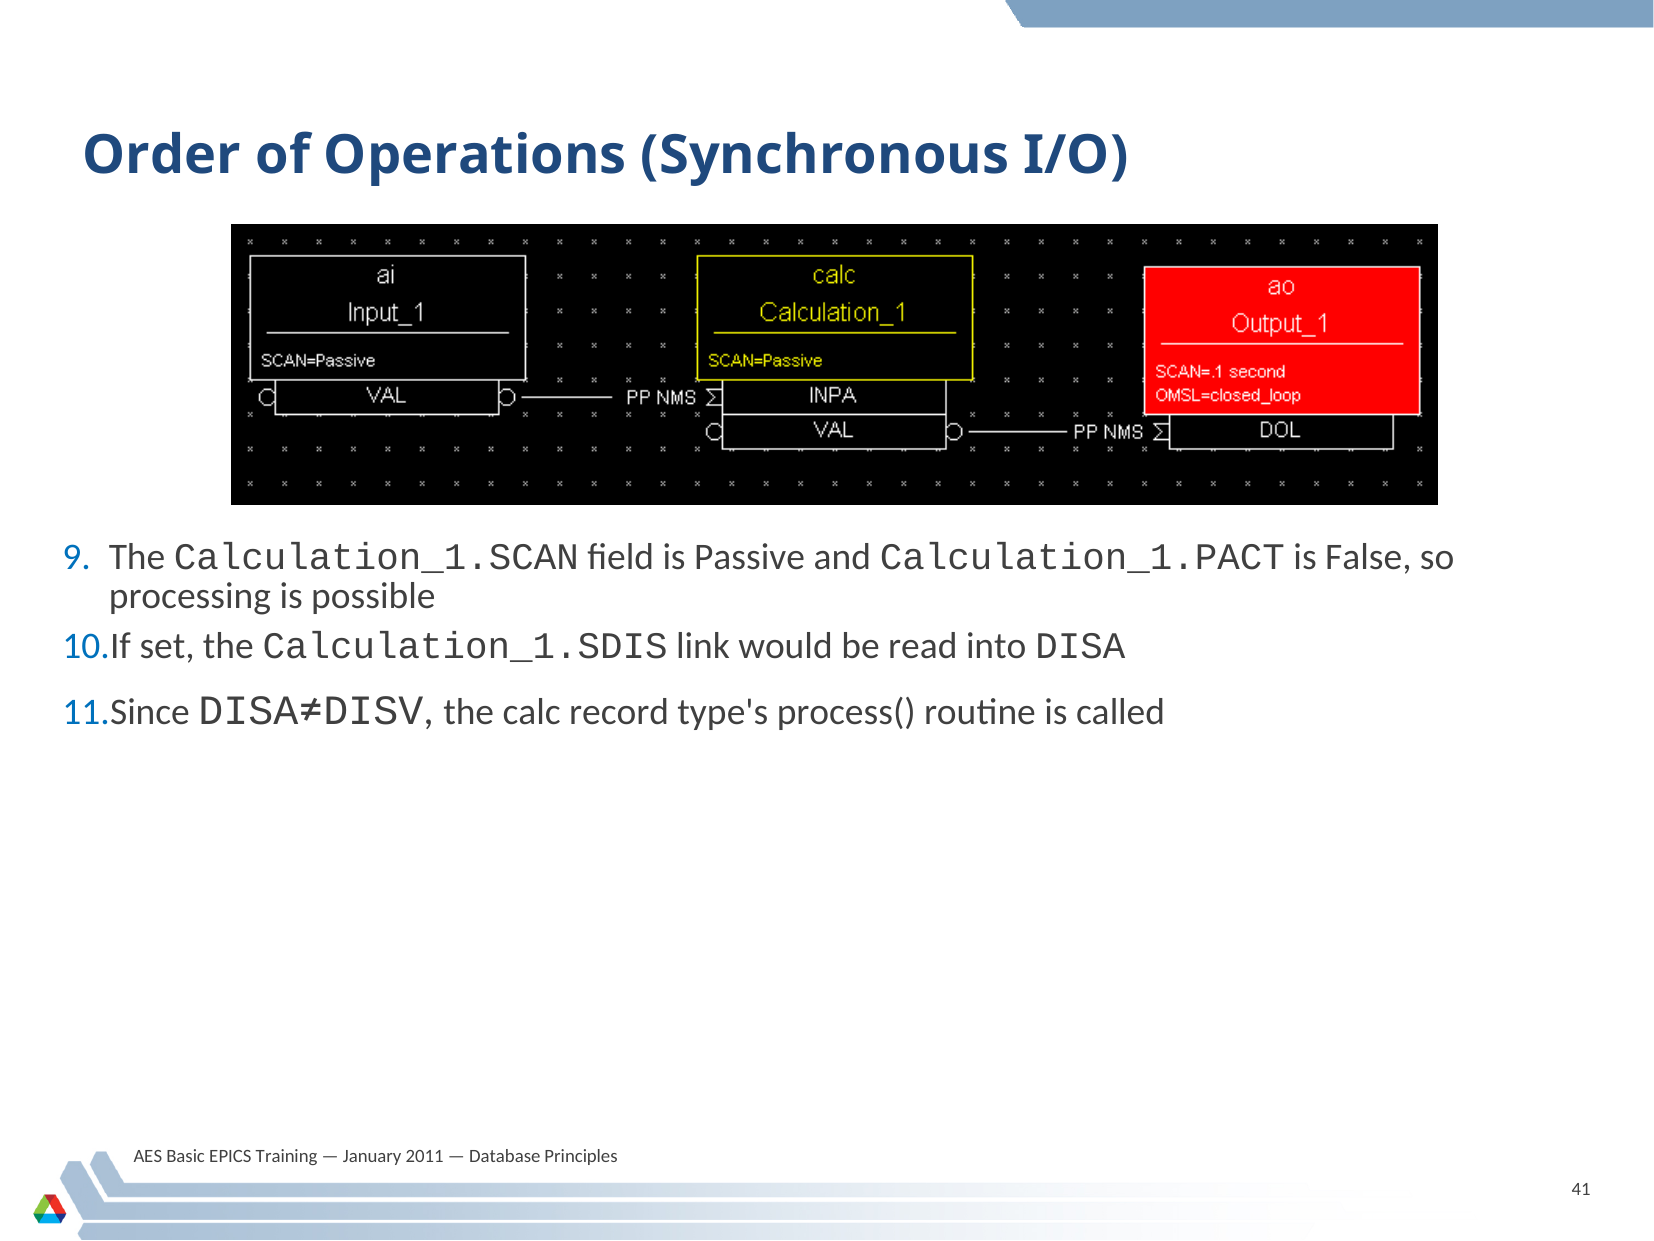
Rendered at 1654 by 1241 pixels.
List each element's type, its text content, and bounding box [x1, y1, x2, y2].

title Order of Operations (Synchronous I/O) [82, 121, 1571, 185]
picture [0, 0, 1654, 29]
picture [0, 1143, 1654, 1240]
picture [231, 224, 1438, 505]
list The Calculation_1.SCAN field is Passive and Calculation_1.PACT is False, so processing is possible If set, the Calculation_1.SDIS link would be read into DISA Since DISA≠DISV, the calc record type's process() routine is called [62, 538, 1498, 784]
